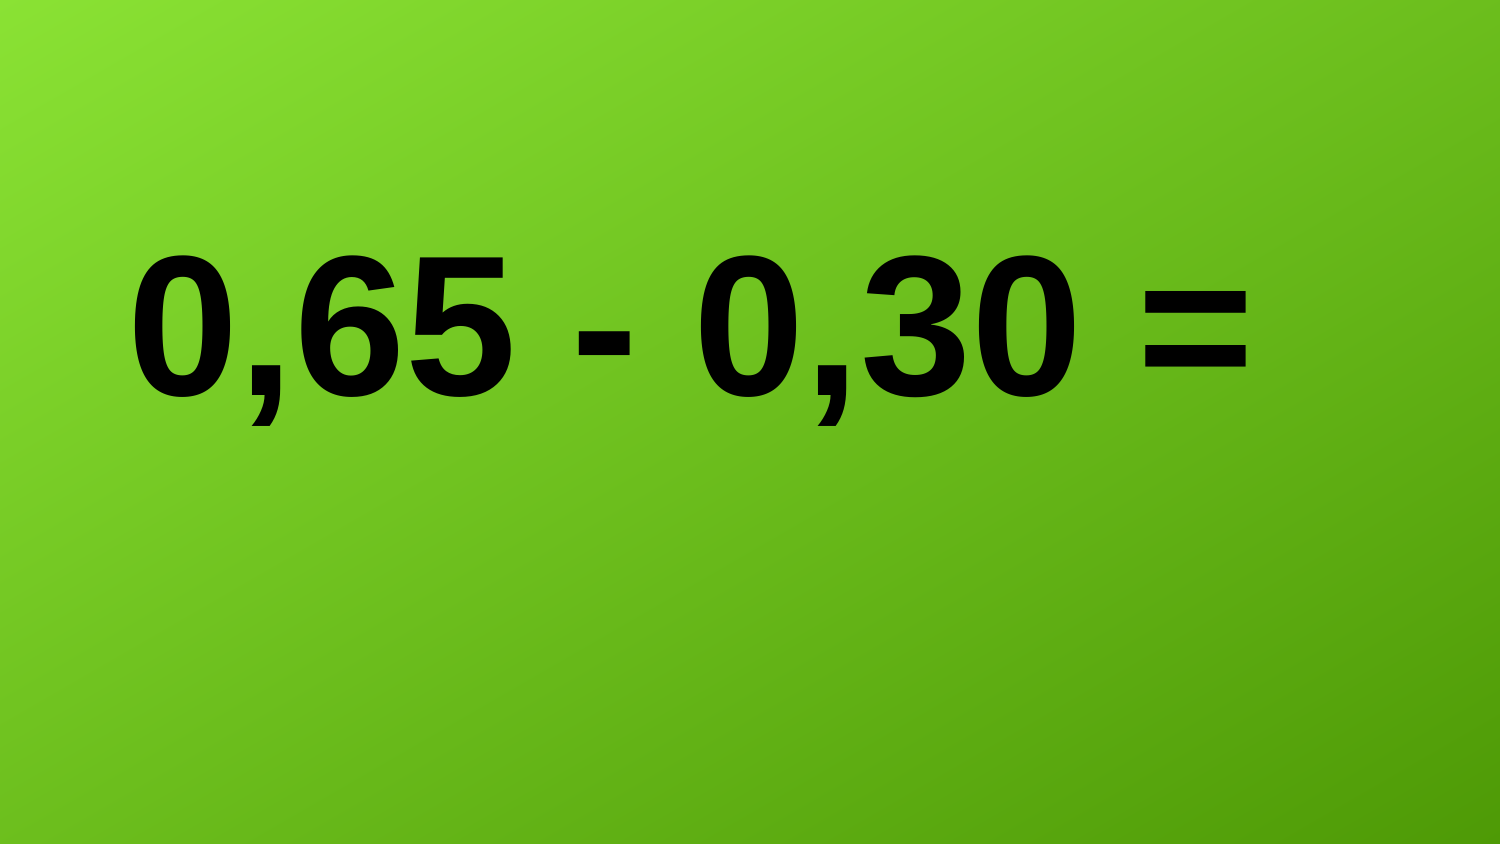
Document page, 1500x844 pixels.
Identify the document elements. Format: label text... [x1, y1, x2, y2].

title 0,65 - 0,30 = [112, 259, 1388, 450]
